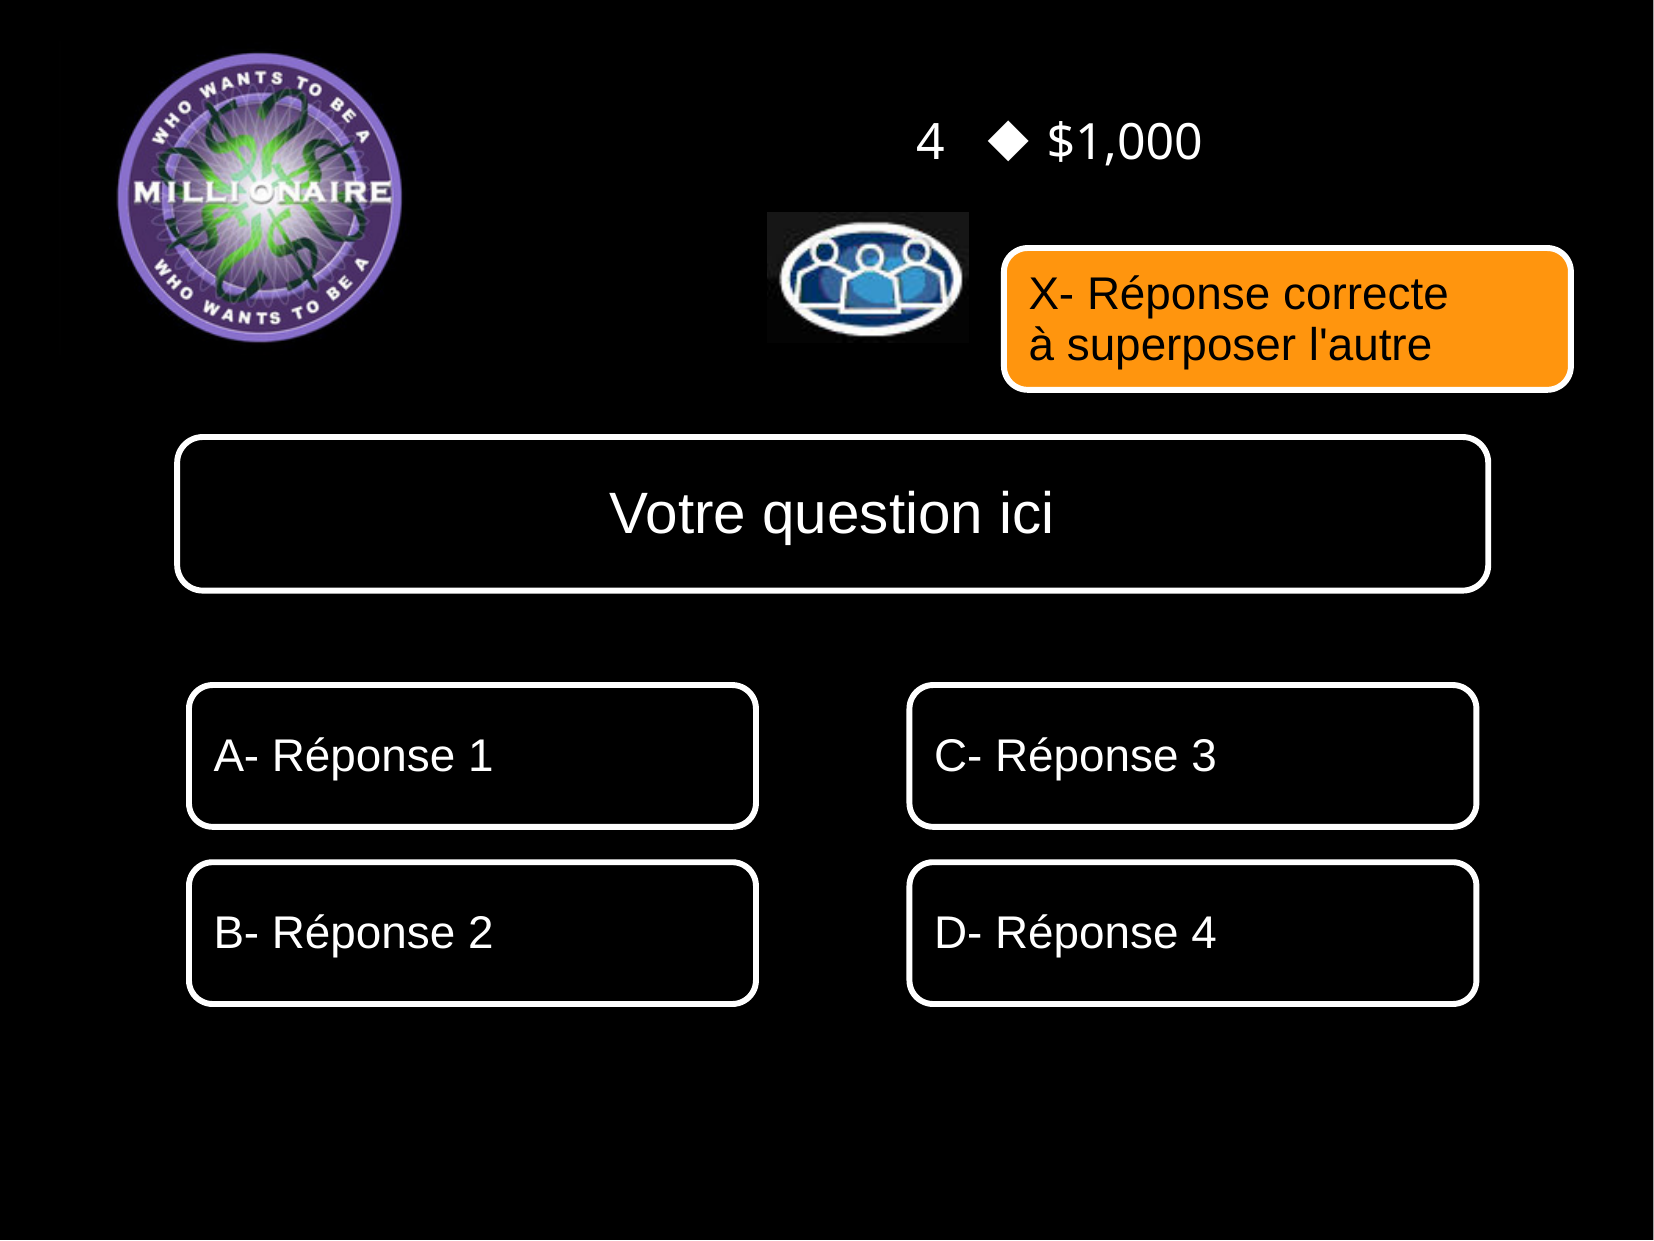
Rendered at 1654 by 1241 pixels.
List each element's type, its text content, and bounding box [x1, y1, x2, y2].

picture [59, 41, 477, 355]
text_box B- Réponse 2 [188, 862, 756, 1004]
picture [767, 212, 969, 343]
text_box X- Réponse correcte à superposer l'autre [1003, 248, 1571, 390]
text_box Votre question ici [177, 437, 1489, 591]
text_box D- Réponse 4 [909, 862, 1477, 1004]
text_box A- Réponse 1 [188, 685, 756, 827]
text_box C- Réponse 3 [909, 685, 1477, 827]
text_box 4  $1,000 [774, 106, 1458, 213]
